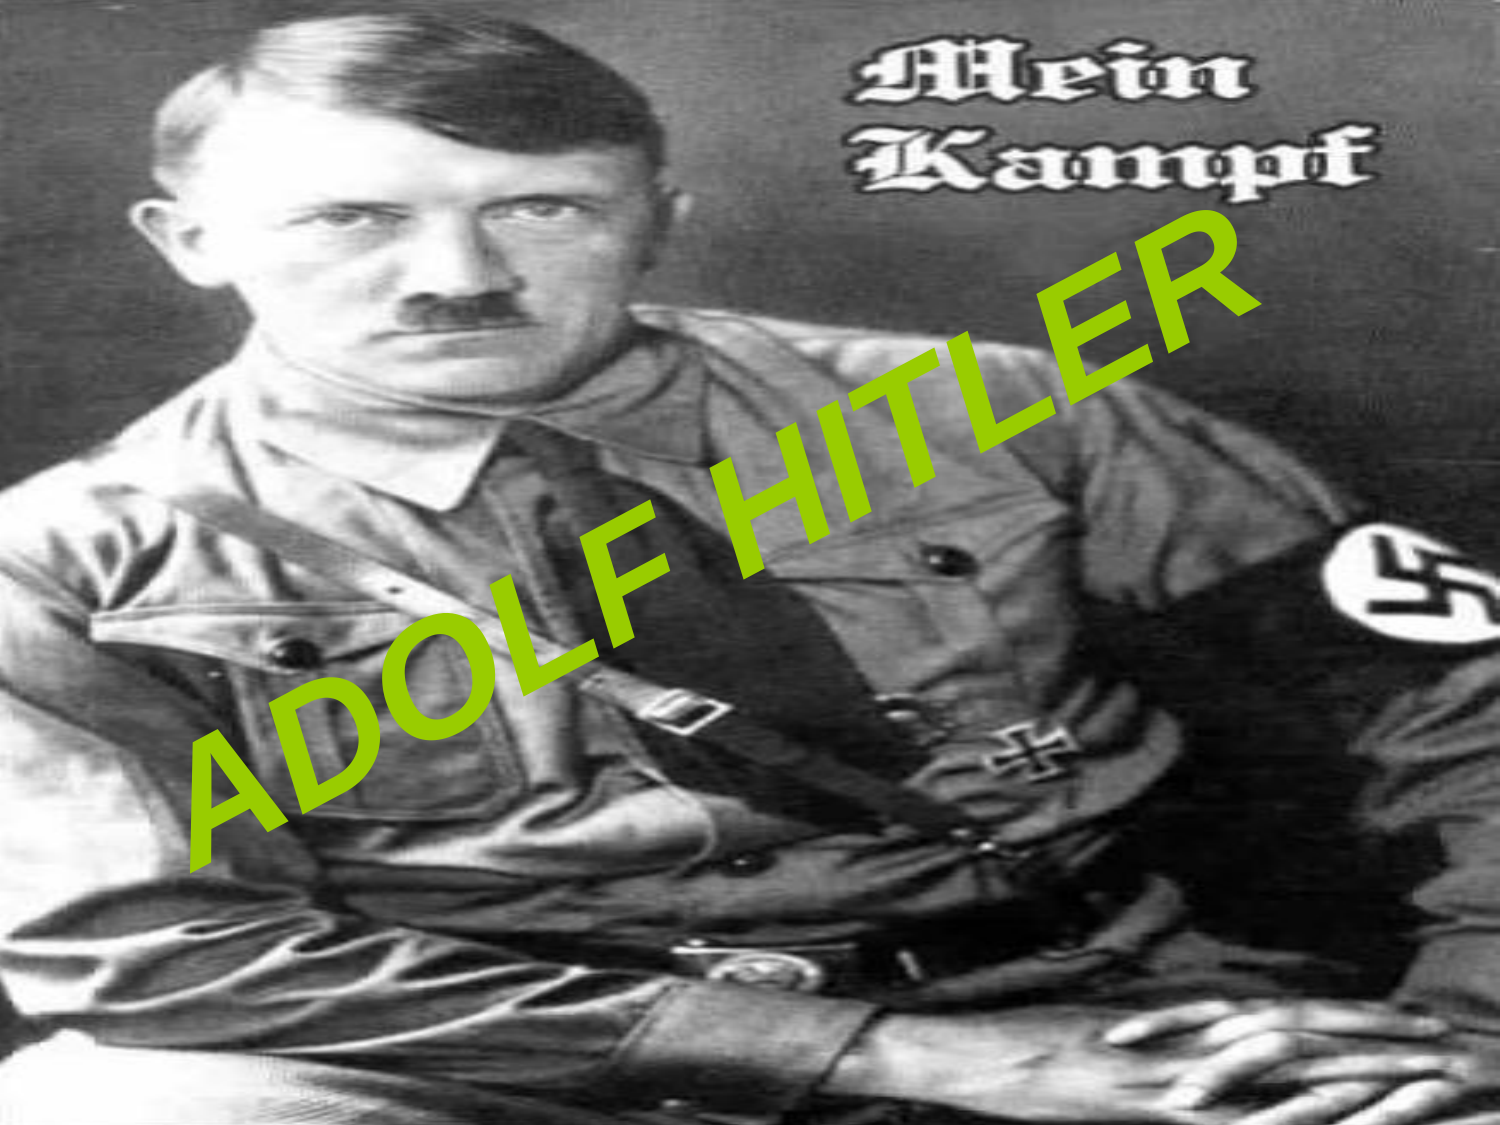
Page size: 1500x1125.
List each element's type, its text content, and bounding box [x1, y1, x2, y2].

text_box ADOLF HITLER [99, 0, 1500, 916]
picture [0, 0, 1500, 1125]
